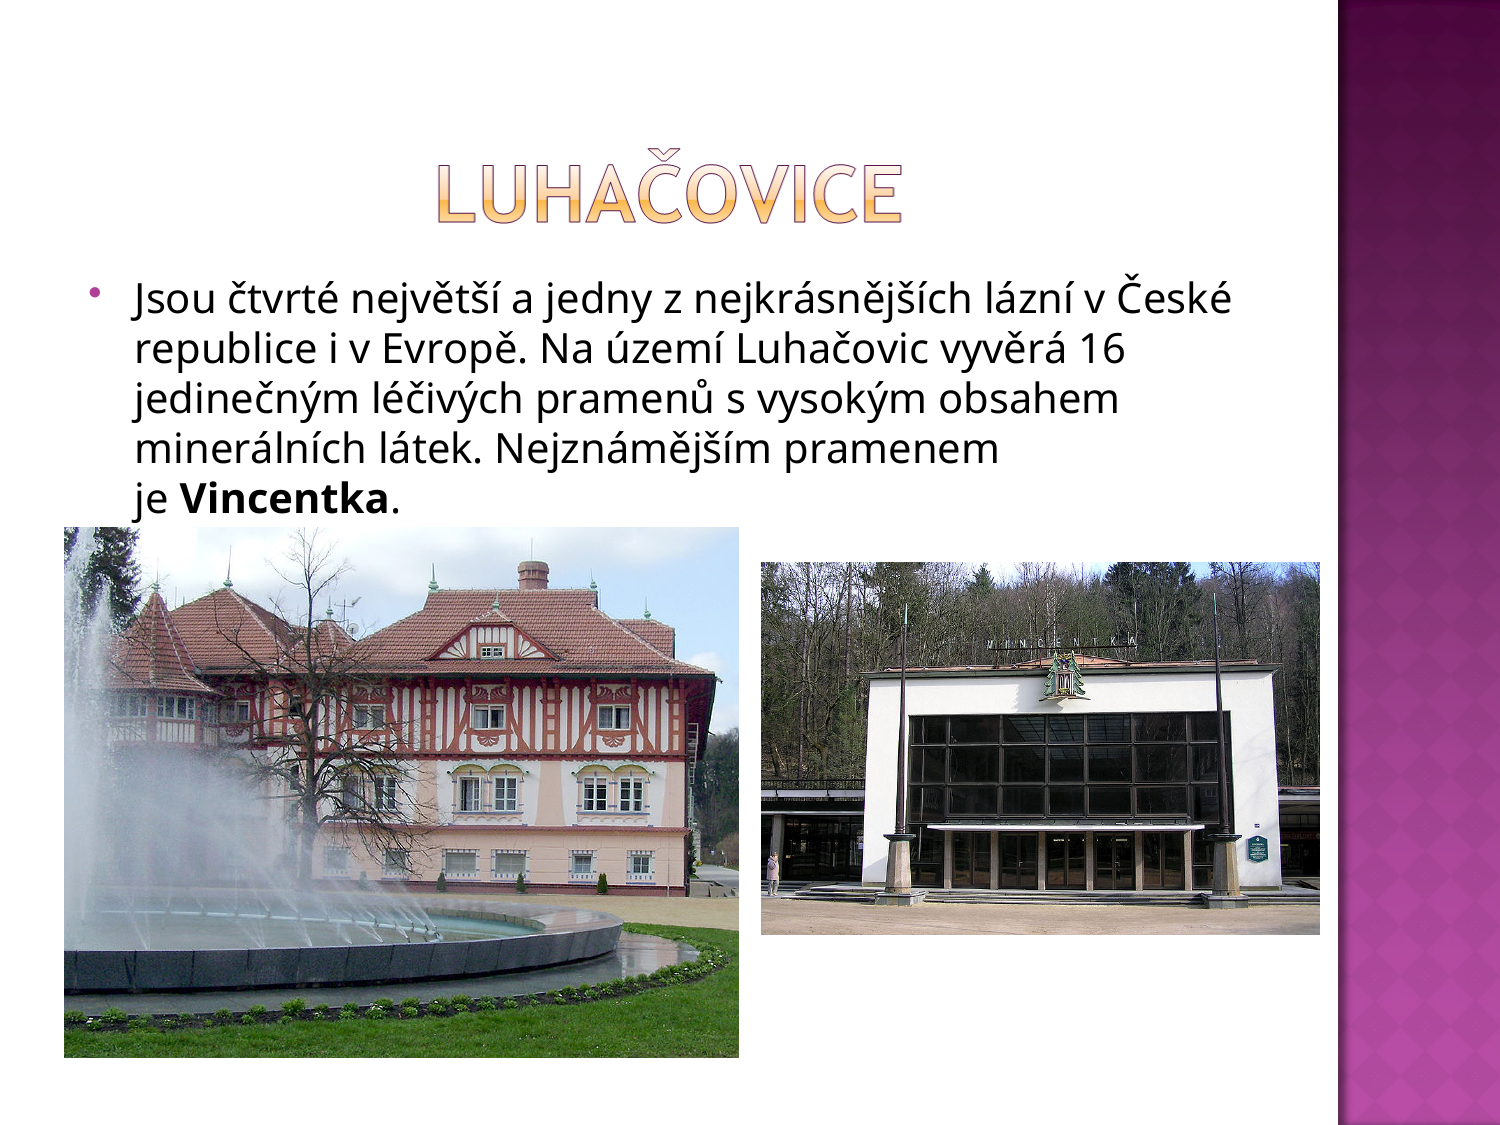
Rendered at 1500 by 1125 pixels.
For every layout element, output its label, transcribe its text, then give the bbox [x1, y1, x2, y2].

picture [1337, 0, 1500, 1125]
picture [64, 527, 739, 1058]
list Jsou čtvrté největší a jedny z nejkrásnějších lázní v České republice i v Evropě. Na území Luhačovic vyvěrá 16 jedinečným léčivých pramenů s vysokým obsahem minerálních látek. Nejznámějším pramenem je Vincentka. [75, 263, 1263, 1060]
picture [761, 562, 1320, 935]
text_box [73, 52, 1265, 241]
